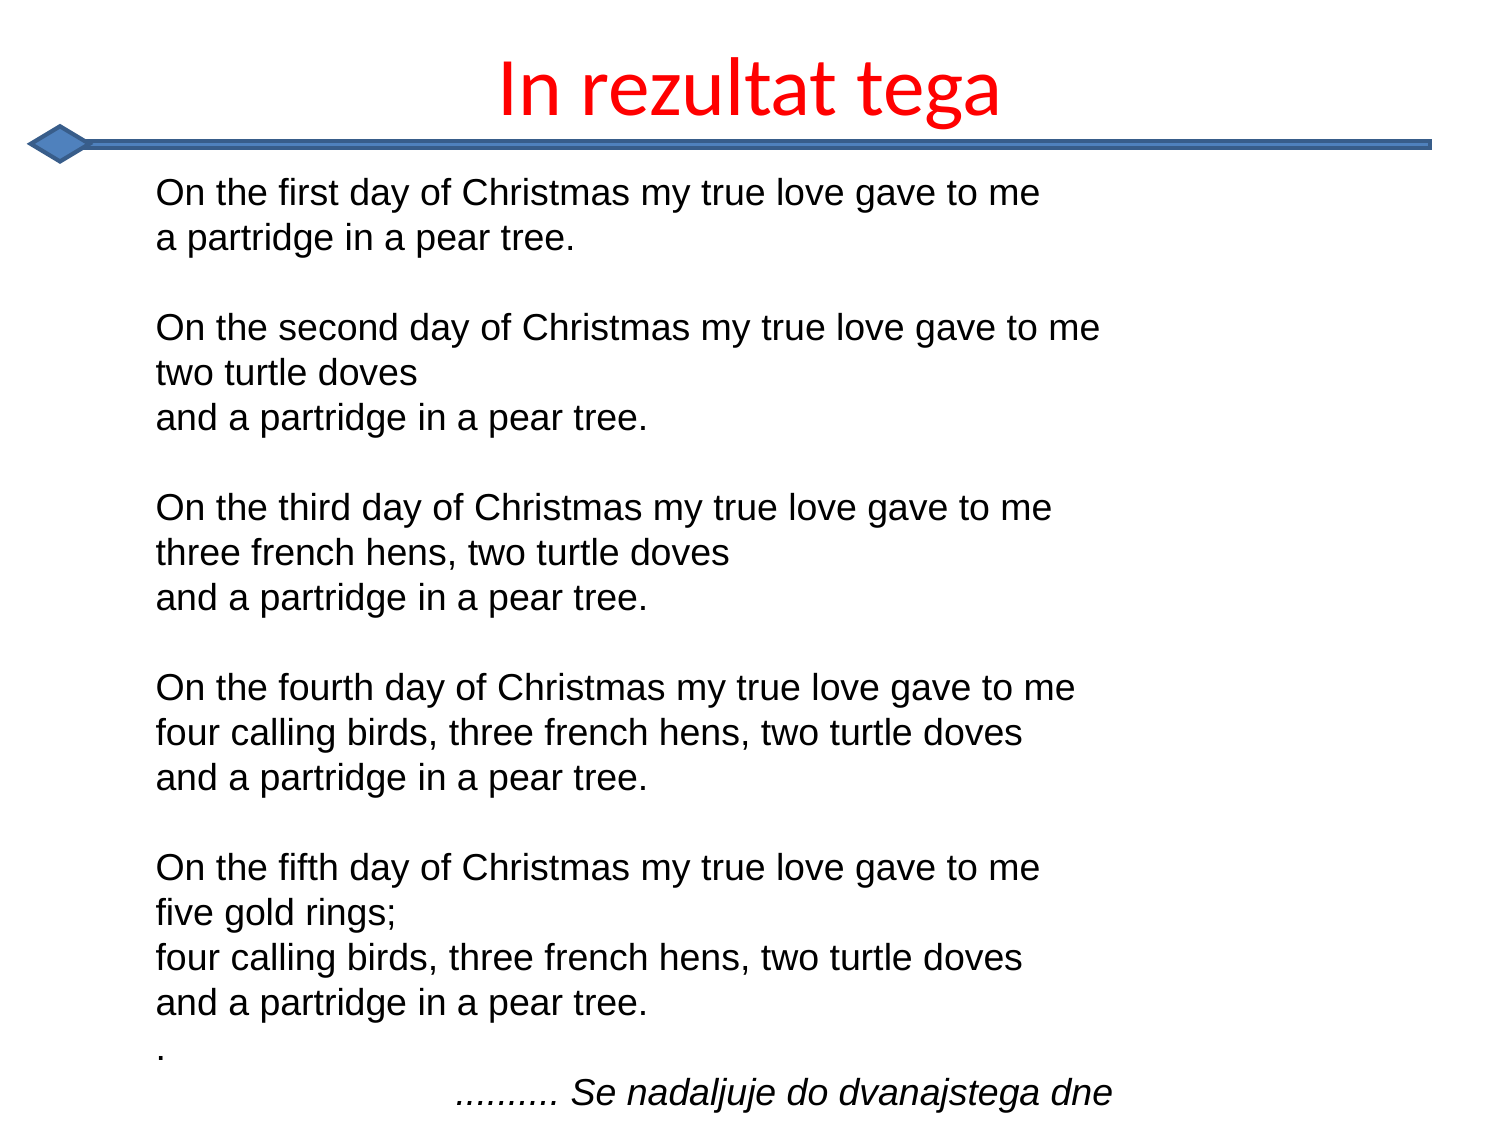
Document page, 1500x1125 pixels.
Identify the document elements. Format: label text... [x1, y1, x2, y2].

title In rezultat tega [75, 23, 1426, 141]
text_box On the first day of Christmas my true love gave to me a partridge in a pear tree. On the second day of Christmas my true love gave to me two turtle doves and a partridge in a pear tree. On the third day of Christmas my true love gave to me three french hens, two turtle doves and a partridge in a pear tree. On the fourth day of Christmas my true love gave to me four calling birds, three french hens, two turtle doves and a partridge in a pear tree. On the fifth day of Christmas my true love gave to me five gold rings; four calling birds, three french hens, two turtle doves and a partridge in a pear tree. . .......... Se nadaljuje do dvanajstega dne [140, 160, 1129, 1121]
